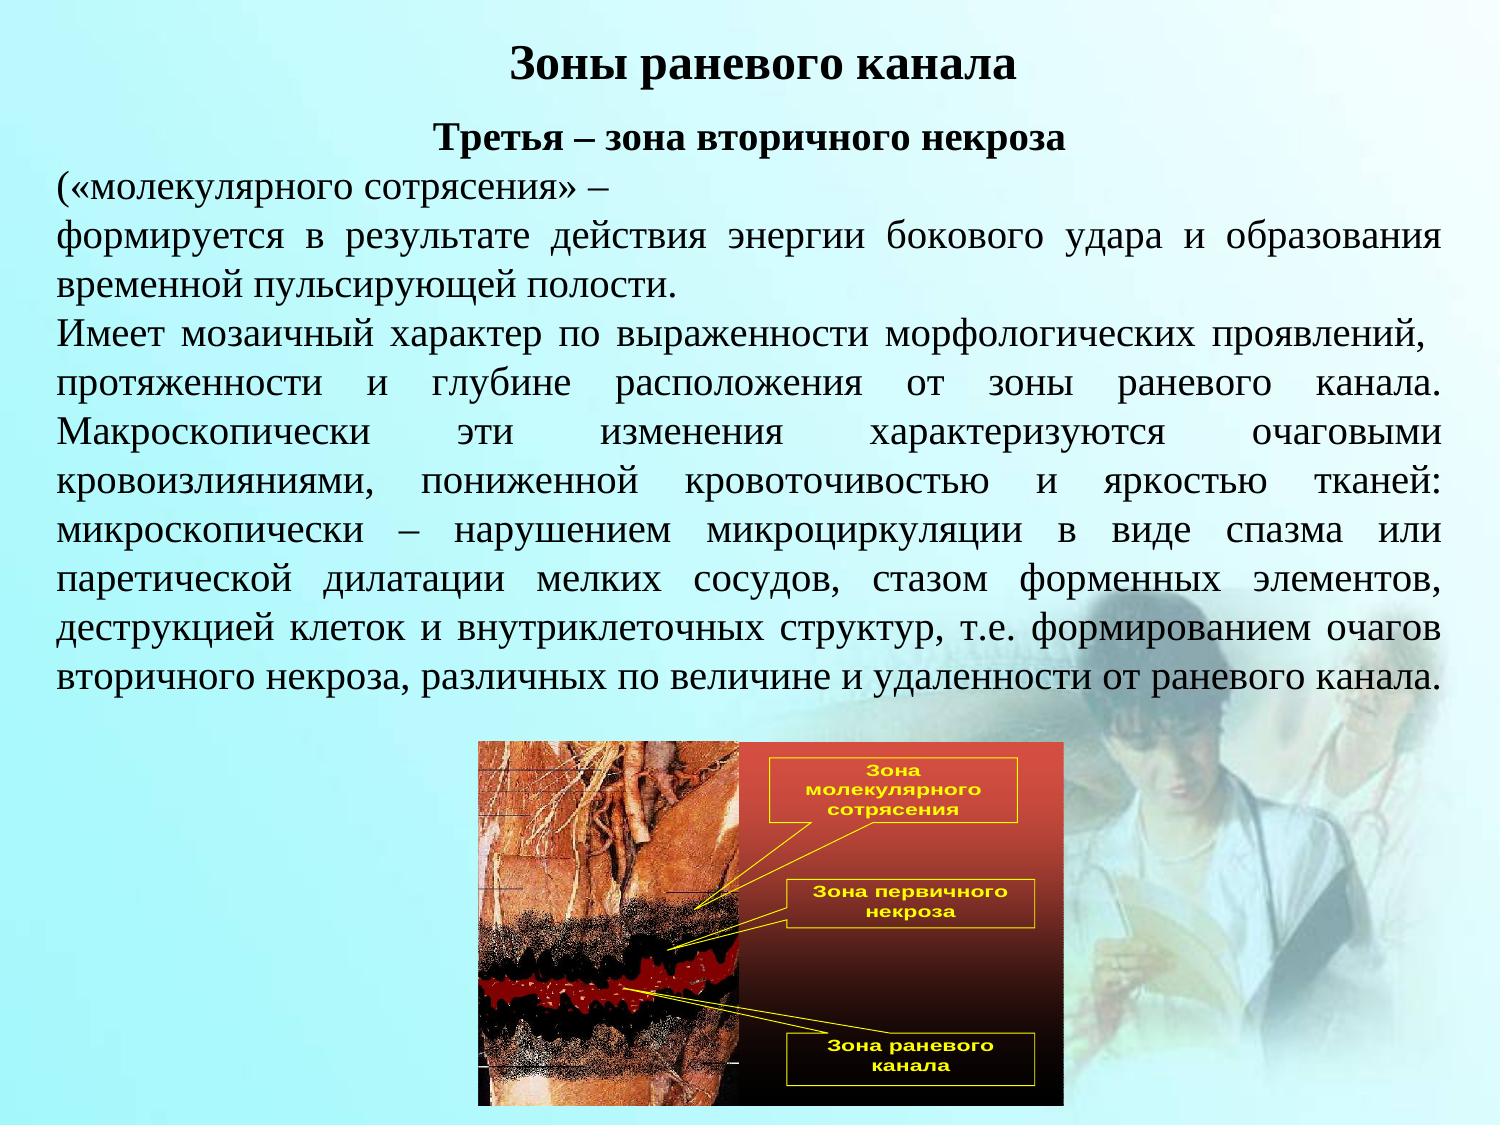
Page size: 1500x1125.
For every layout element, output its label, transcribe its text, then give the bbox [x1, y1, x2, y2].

title Зоны раневого канала [88, 7, 1439, 112]
picture [478, 741, 1064, 1106]
list Третья – зона вторичного некроза («молекулярного сотрясения» – формируется в результате действия энергии бокового удара и образования временной пульсирующей полости. Имеет мозаичный характер по выраженности морфологических проявлений, протяженности и глубине расположения от зоны раневого канала. Макроскопически эти изменения характеризуются очаговыми кровоизлияниями, пониженной кровоточивостью и яркостью тканей: микроскопически – нарушением микроциркуляции в виде спазма или паретической дилатации мелких сосудов, стазом форменных элементов, деструкцией клеток и внутриклеточных структур, т.е. формированием очагов вторичного некроза, различных по величине и удаленности от раневого канала. [41, 101, 1471, 728]
